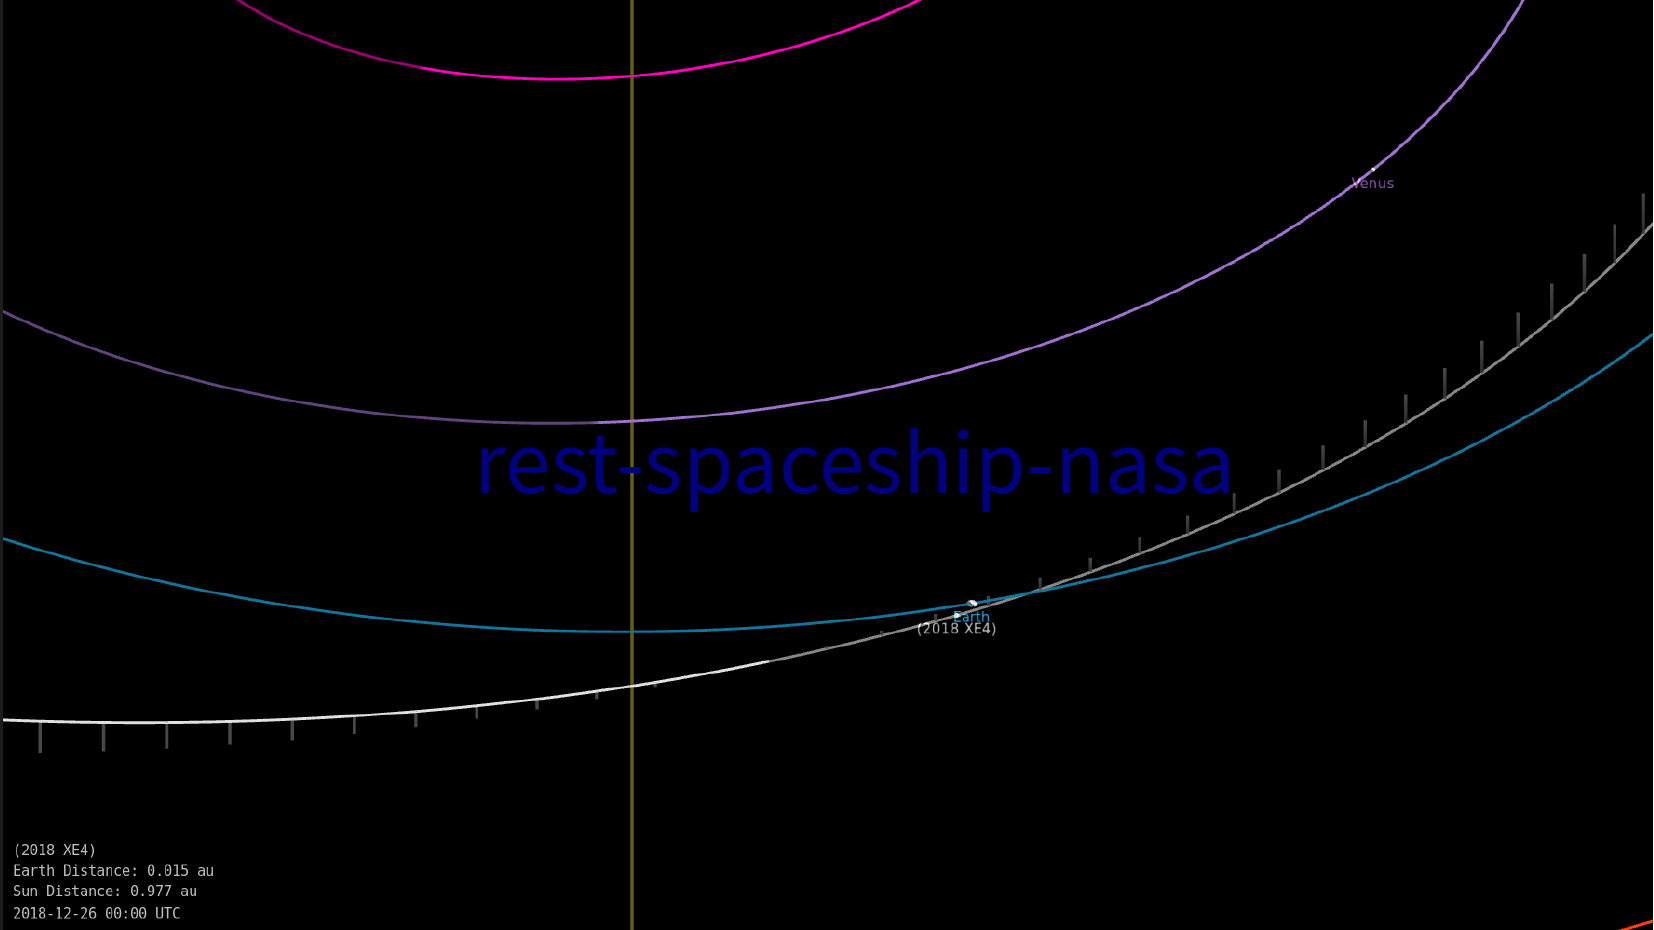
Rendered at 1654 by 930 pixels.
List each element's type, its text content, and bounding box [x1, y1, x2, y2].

title rest-spaceship-nasa [29, 345, 1653, 577]
picture [3, 0, 1653, 930]
